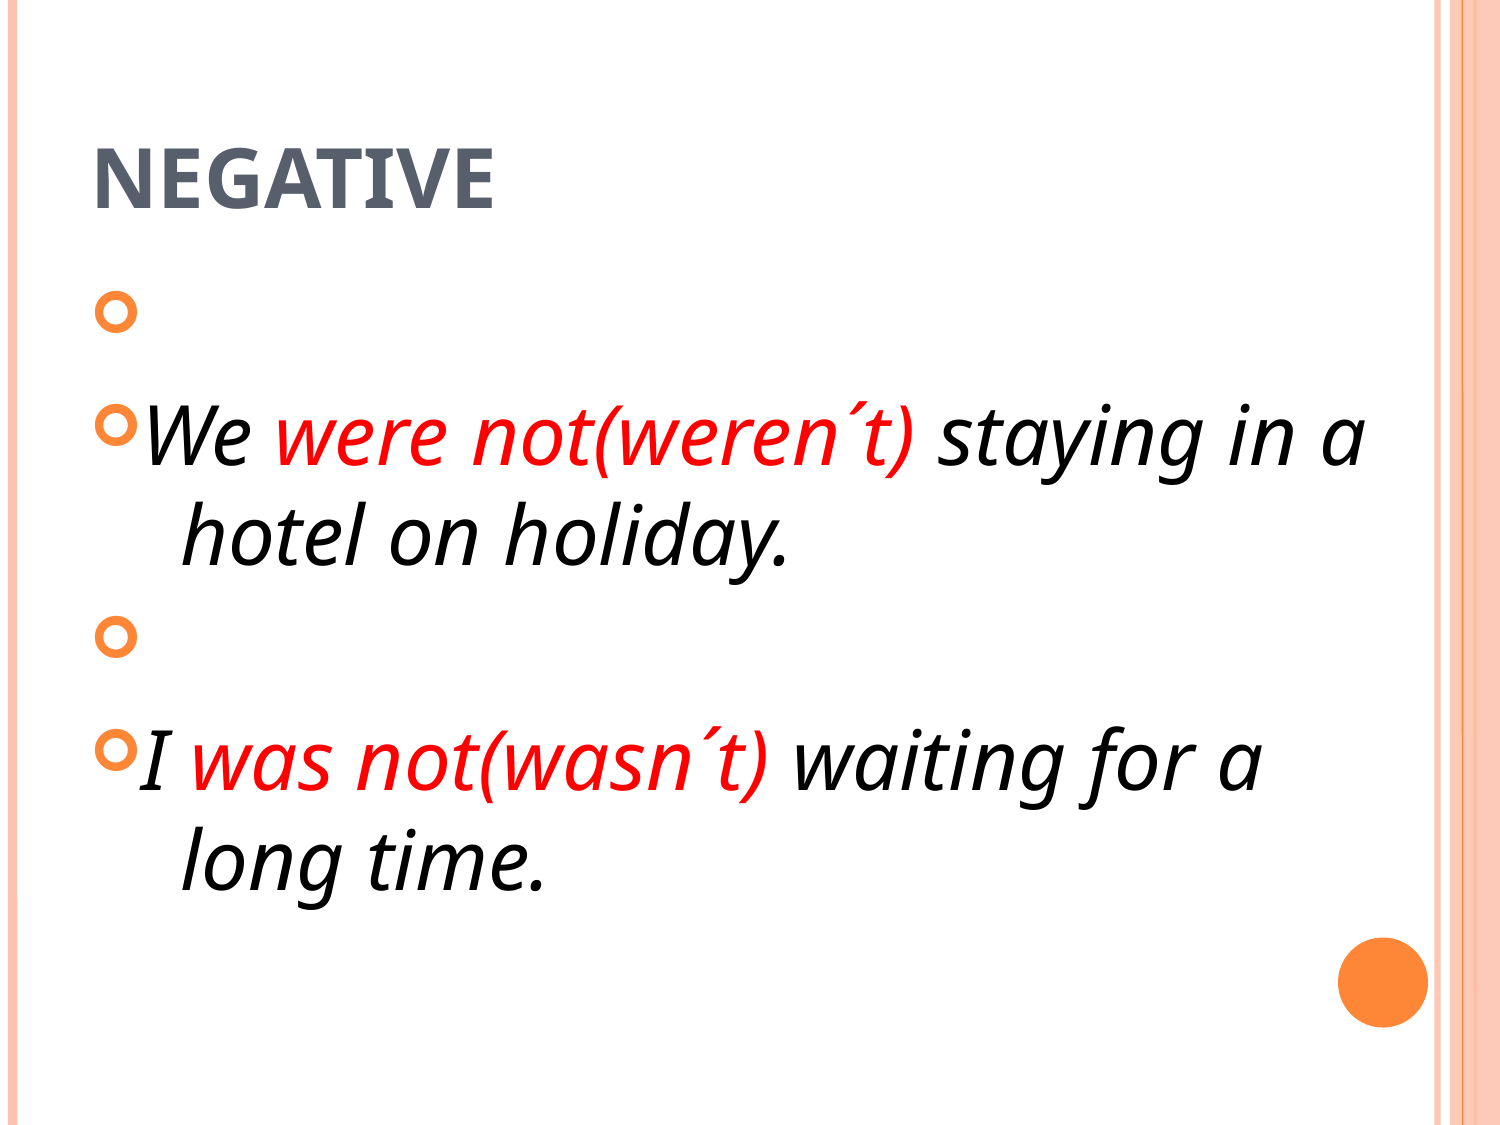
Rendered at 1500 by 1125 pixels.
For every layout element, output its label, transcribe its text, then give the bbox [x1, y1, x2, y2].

list We were not(weren´t) staying in a hotel on holiday. I was not(wasn´t) waiting for a long time. [75, 262, 1412, 1062]
title NEGATIVE [75, 45, 1300, 233]
